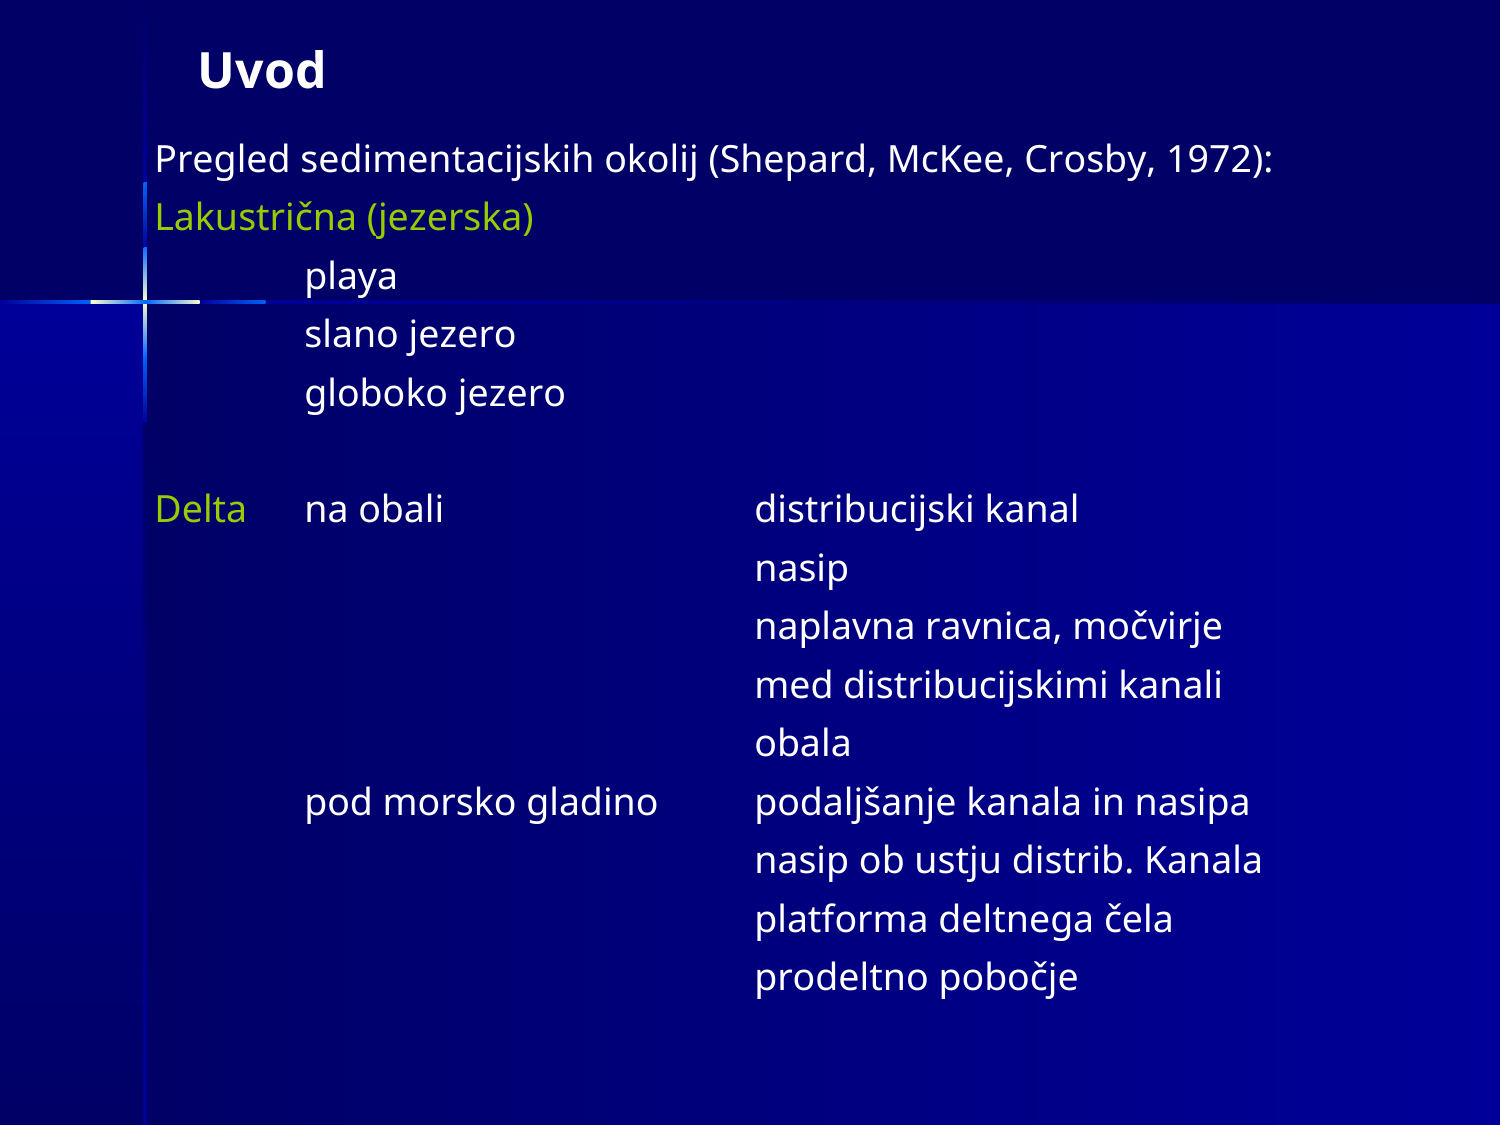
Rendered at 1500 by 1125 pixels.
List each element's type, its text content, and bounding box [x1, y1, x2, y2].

text_box Pregled sedimentacijskih okolij (Shepard, McKee, Crosby, 1972): Lakustrična (jezerska) playa slano jezero globoko jezero Delta na obali distribucijski kanal nasip naplavna ravnica, močvirje med distribucijskimi kanali obala pod morsko gladino podaljšanje kanala in nasipa nasip ob ustju distrib. Kanala platforma deltnega čela prodeltno pobočje [139, 113, 1290, 1006]
text_box Uvod [183, 30, 342, 107]
